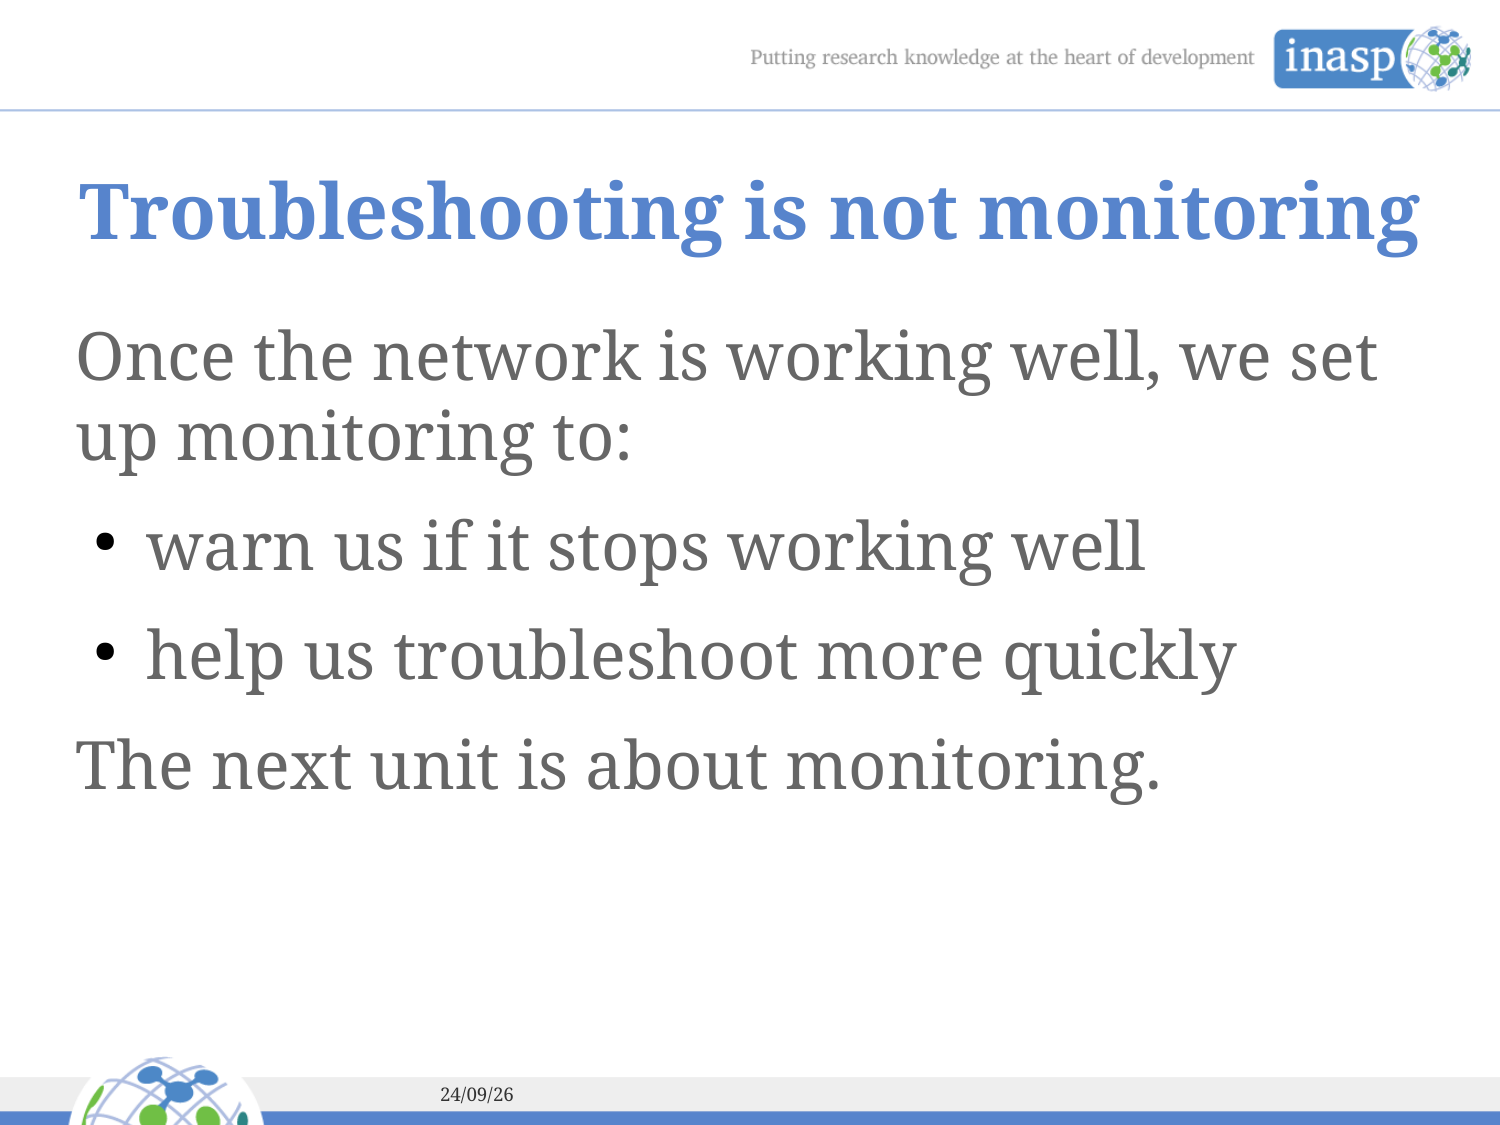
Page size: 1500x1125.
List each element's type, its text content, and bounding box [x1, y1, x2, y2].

picture [0, 0, 1500, 1125]
title Troubleshooting is not monitoring [75, 129, 1426, 313]
list Once the network is working well, we set up monitoring to: warn us if it stops working well help us troubleshoot more quickly The next unit is about monitoring. [75, 313, 1426, 967]
